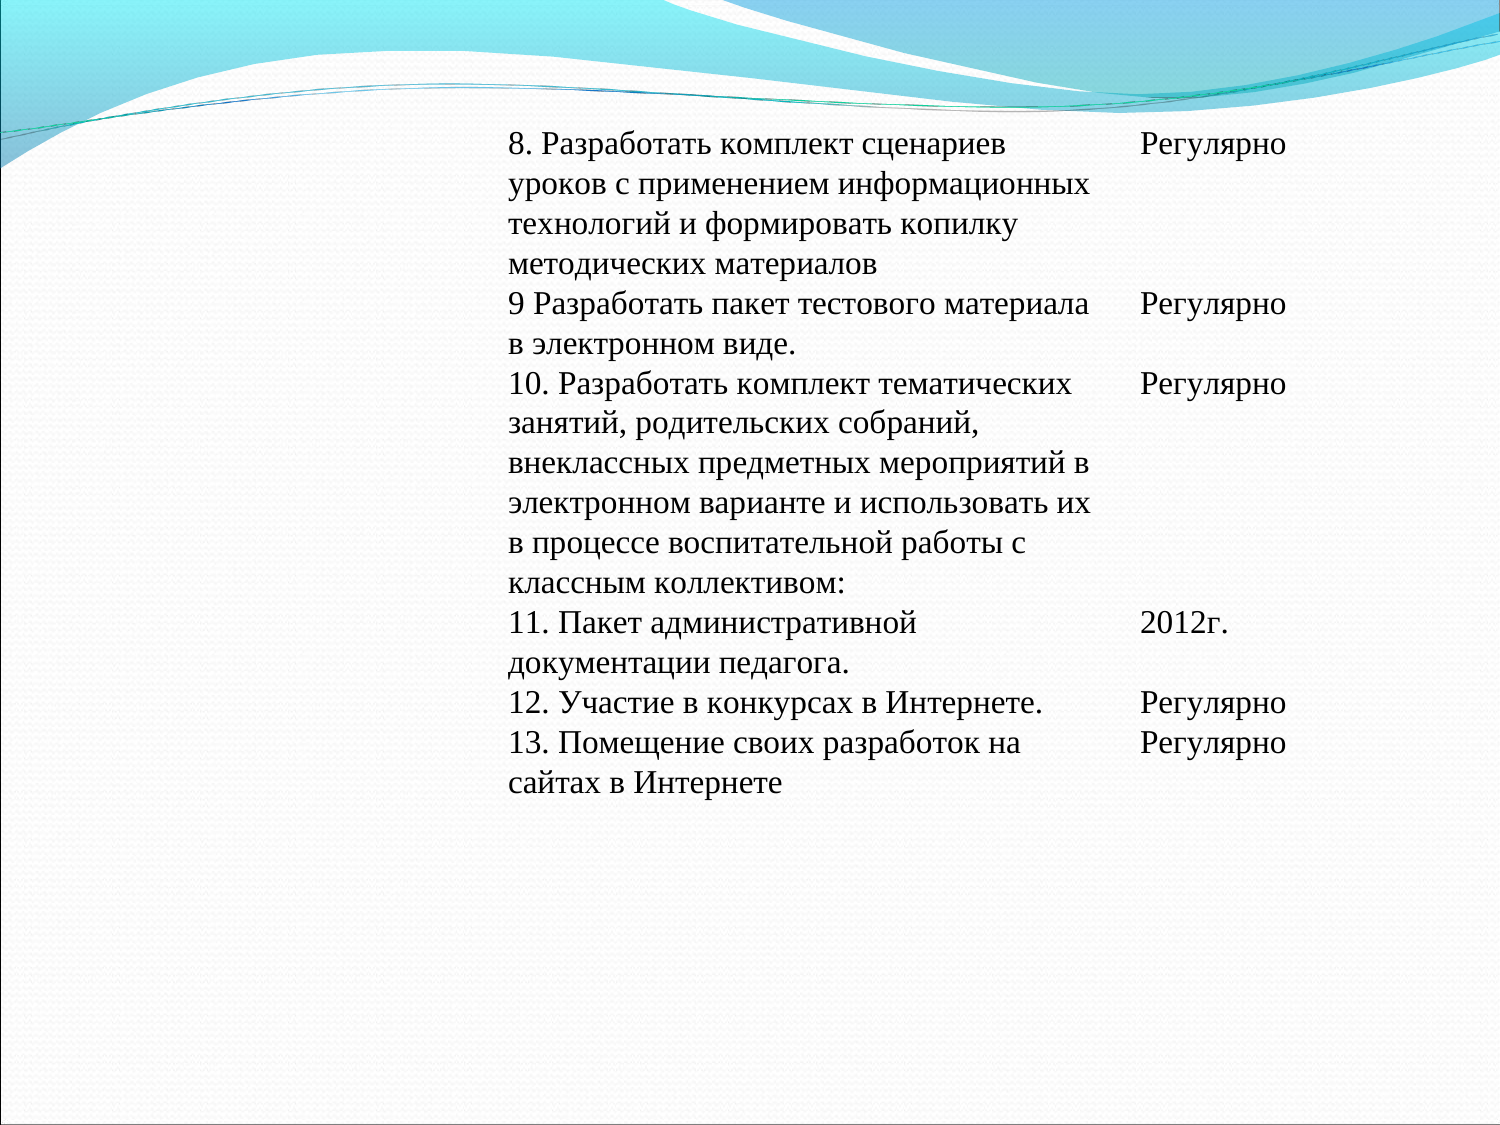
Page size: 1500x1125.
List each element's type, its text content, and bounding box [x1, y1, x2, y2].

table_header Регулярно Регулярно Регулярно 2012г. Регулярно Регулярно [1125, 114, 1435, 865]
table_header 8. Разработать комплект сценариев уроков с применением информационных технологий и формировать копилку методических материалов 9 Разработать пакет тестового материала в электронном виде. 10. Разработать комплект тематических занятий, родительских собраний, внеклассных предметных мероприятий в электронном варианте и использовать их в процессе воспитательной работы с классным коллективом: 11. Пакет административной документации педагога. 12. Участие в конкурсах в Интернете. 13. Помещение своих разработок на сайтах в Интернете [493, 114, 1125, 865]
picture [0, 0, 1500, 1125]
table_header [100, 114, 493, 865]
